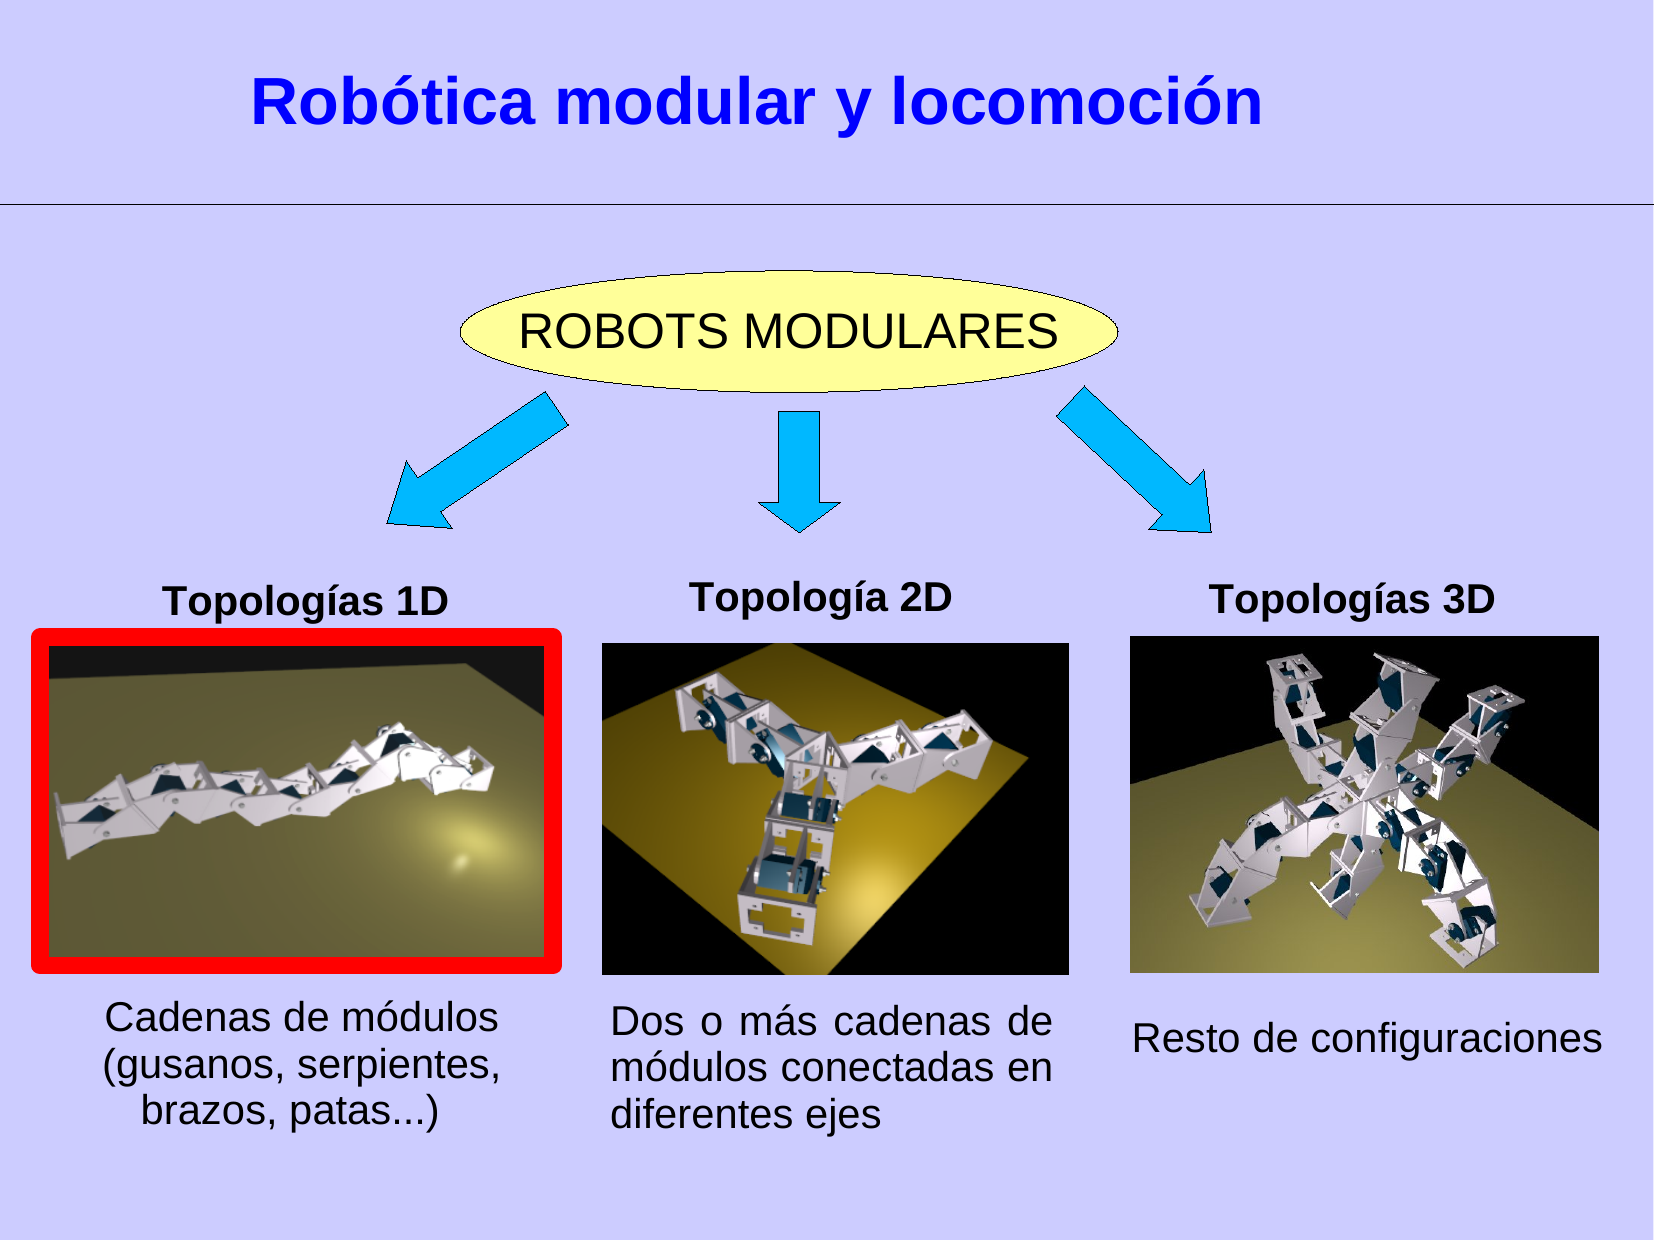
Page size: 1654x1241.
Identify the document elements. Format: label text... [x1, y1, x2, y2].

text_box [1056, 385, 1212, 533]
text_box [758, 411, 841, 533]
text_box Dos o más cadenas de módulos conectadas en diferentes ejes [610, 997, 1054, 1138]
text_box [386, 391, 569, 529]
picture [49, 646, 544, 957]
text_box Topologías 3D [1208, 575, 1497, 623]
title Robótica modular y locomoción [120, 0, 1396, 191]
text_box ROBOTS MODULARES [518, 303, 1079, 365]
text_box [460, 270, 1119, 393]
text_box Topologías 1D [161, 577, 450, 625]
text_box Resto de configuraciones [1131, 1014, 1616, 1062]
picture [1130, 636, 1599, 973]
text_box Cadenas de módulos (gusanos, serpientes, brazos, patas...) [43, 994, 549, 1134]
text_box Topología 2D [689, 573, 954, 621]
picture [602, 643, 1069, 975]
